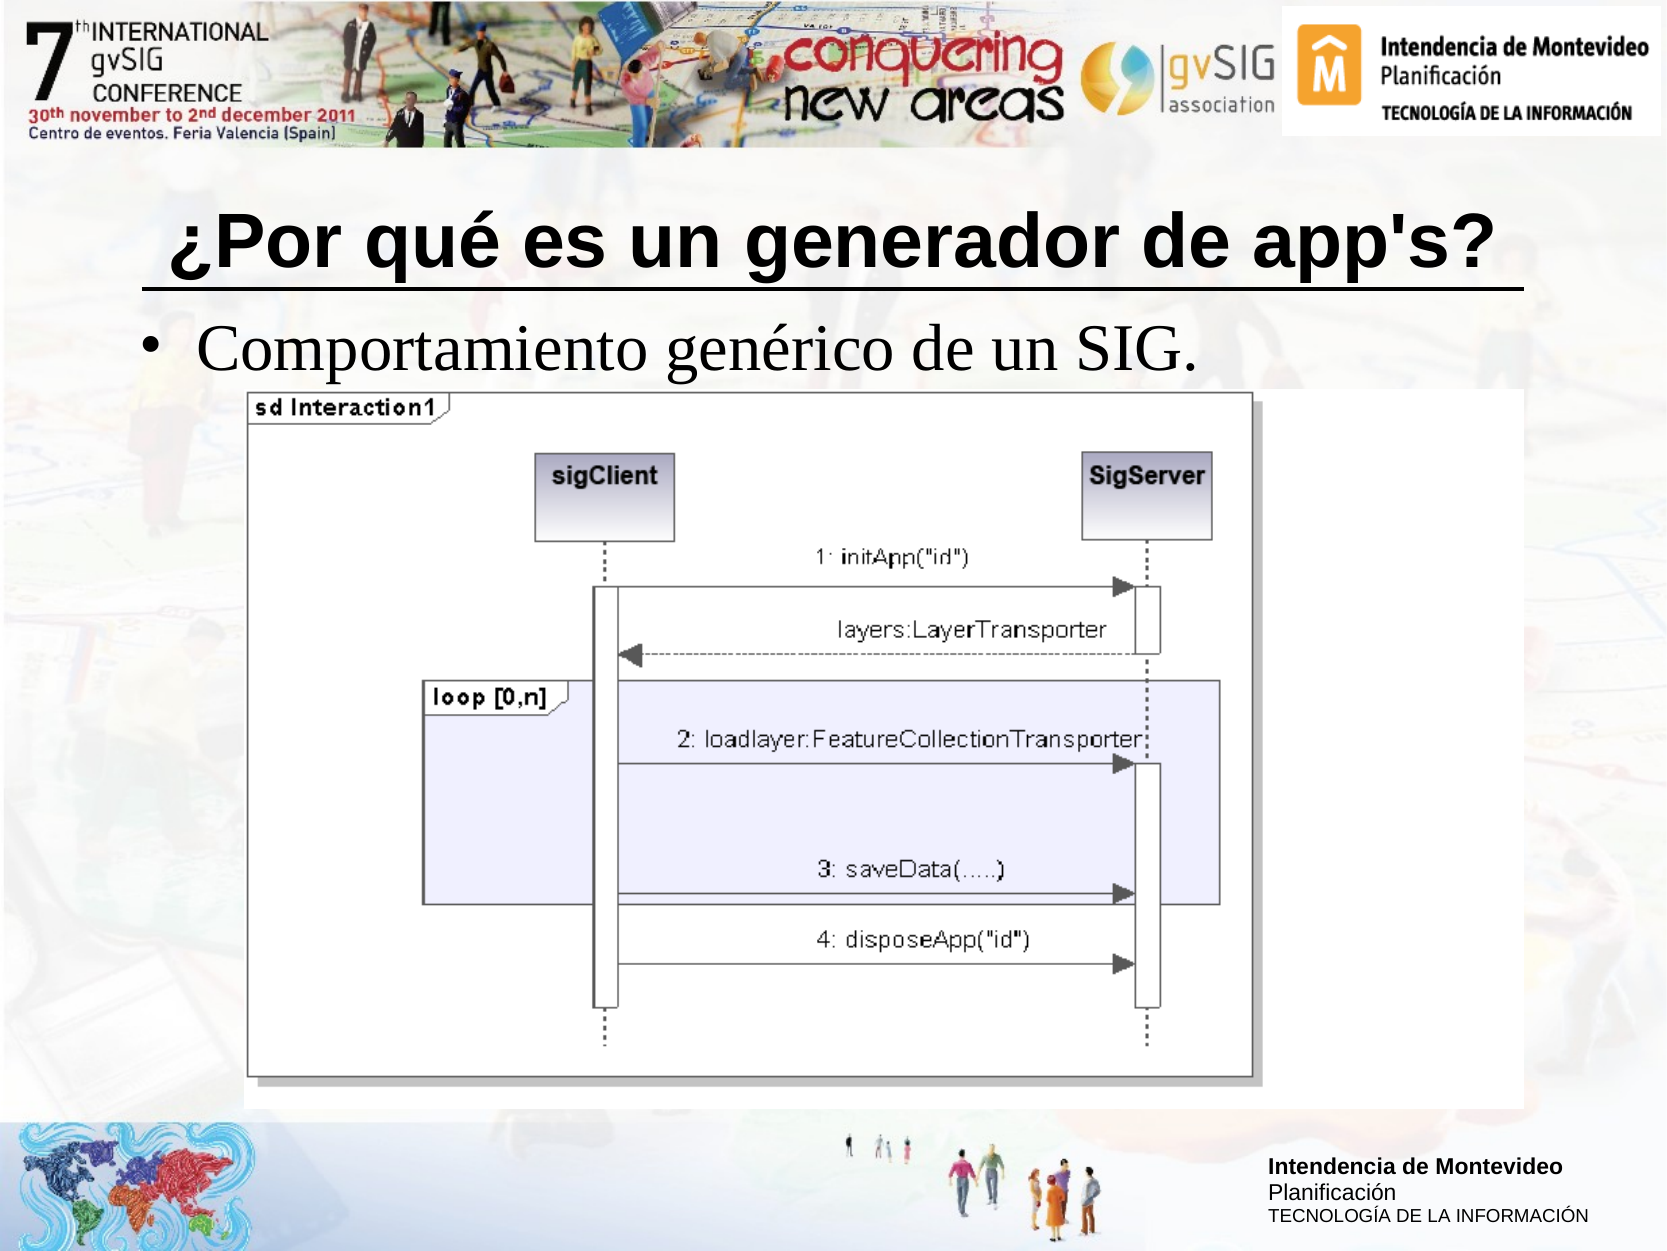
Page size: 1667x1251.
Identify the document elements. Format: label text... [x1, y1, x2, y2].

list Comportamiento genérico de un SIG. [124, 295, 1542, 1122]
picture [0, 0, 1667, 1251]
title ¿Por qué es un generador de app's? [124, 182, 1542, 291]
